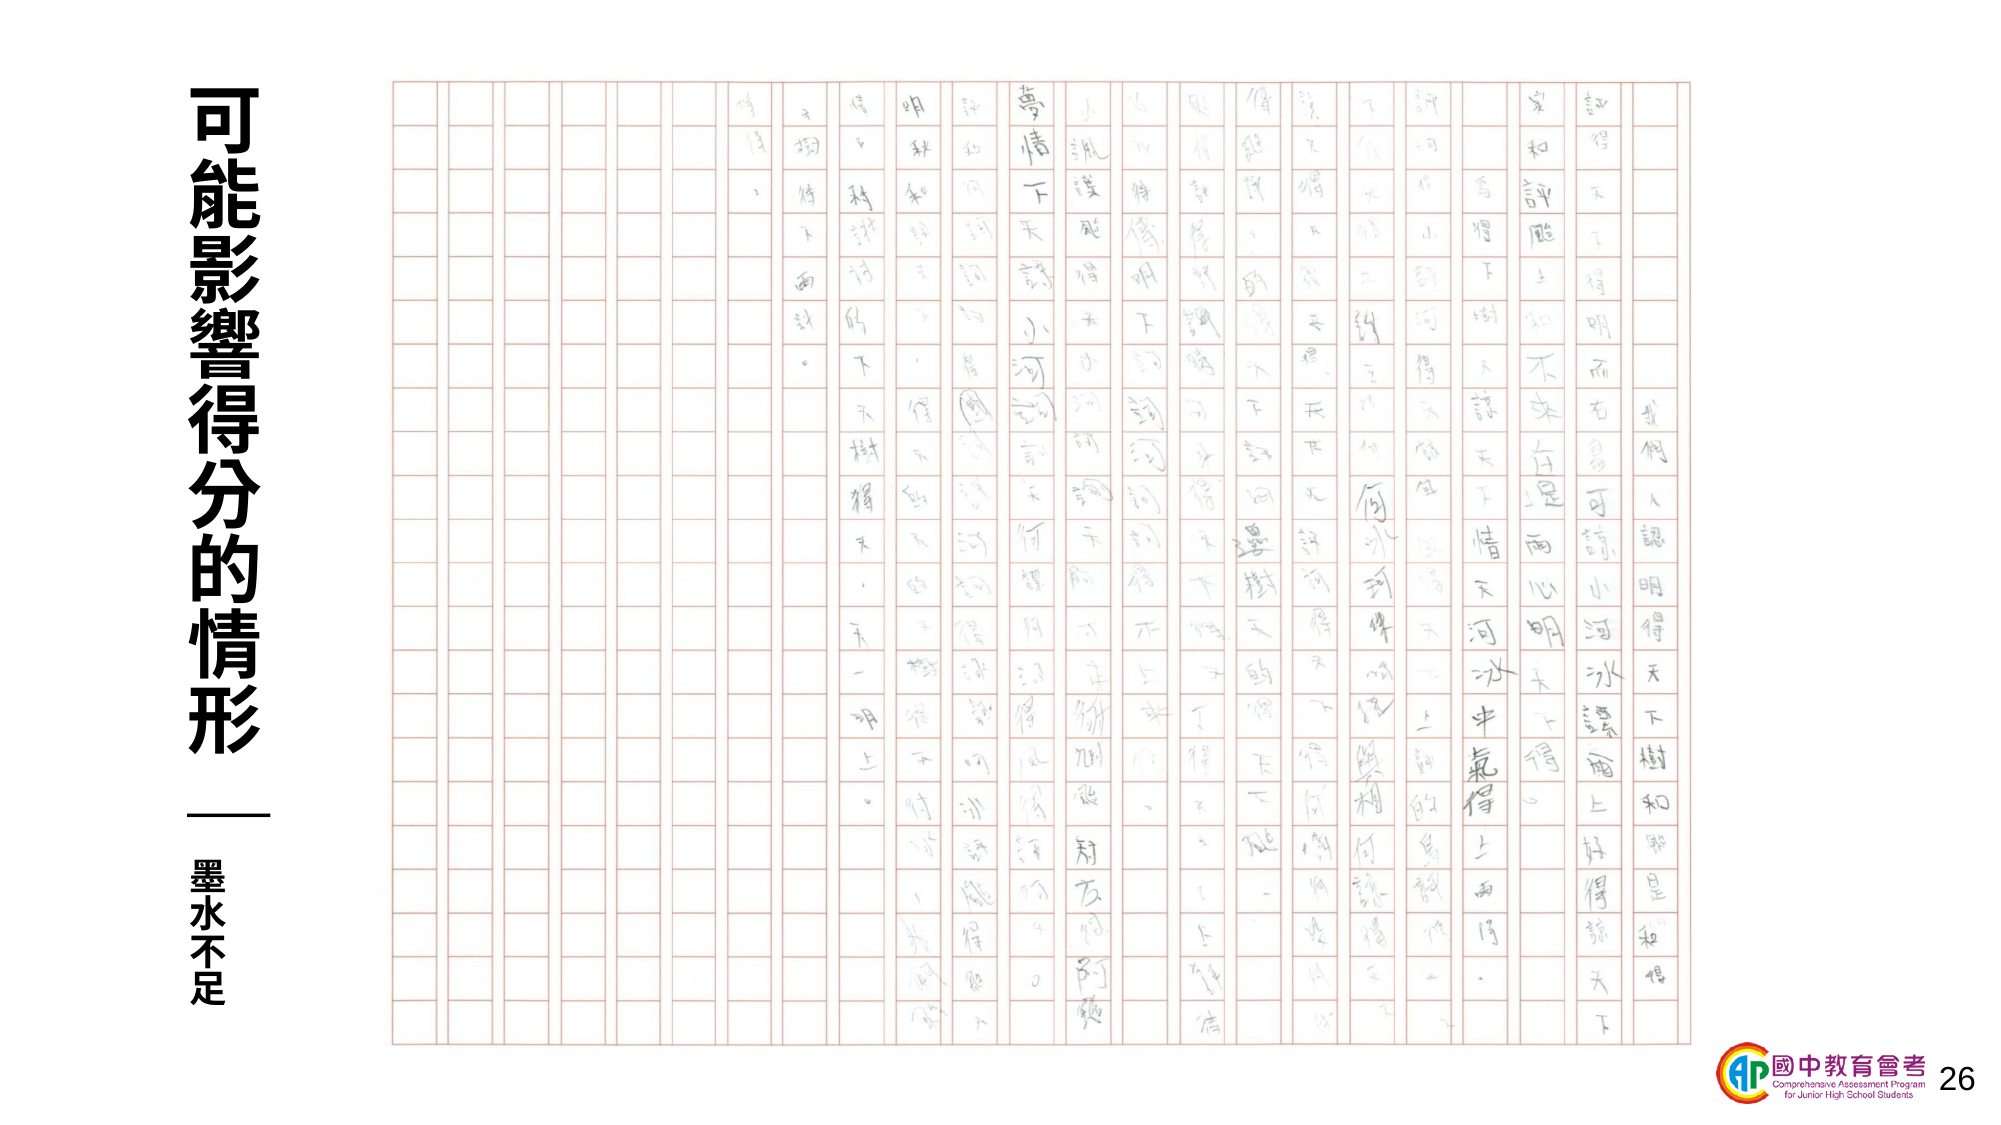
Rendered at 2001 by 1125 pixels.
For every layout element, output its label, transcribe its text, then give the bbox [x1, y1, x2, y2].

text_box 26 [1923, 1047, 2000, 1108]
text_box 可能影響得分的情形 ｜墨水不足 [168, 66, 284, 1023]
picture [375, 66, 1692, 1059]
